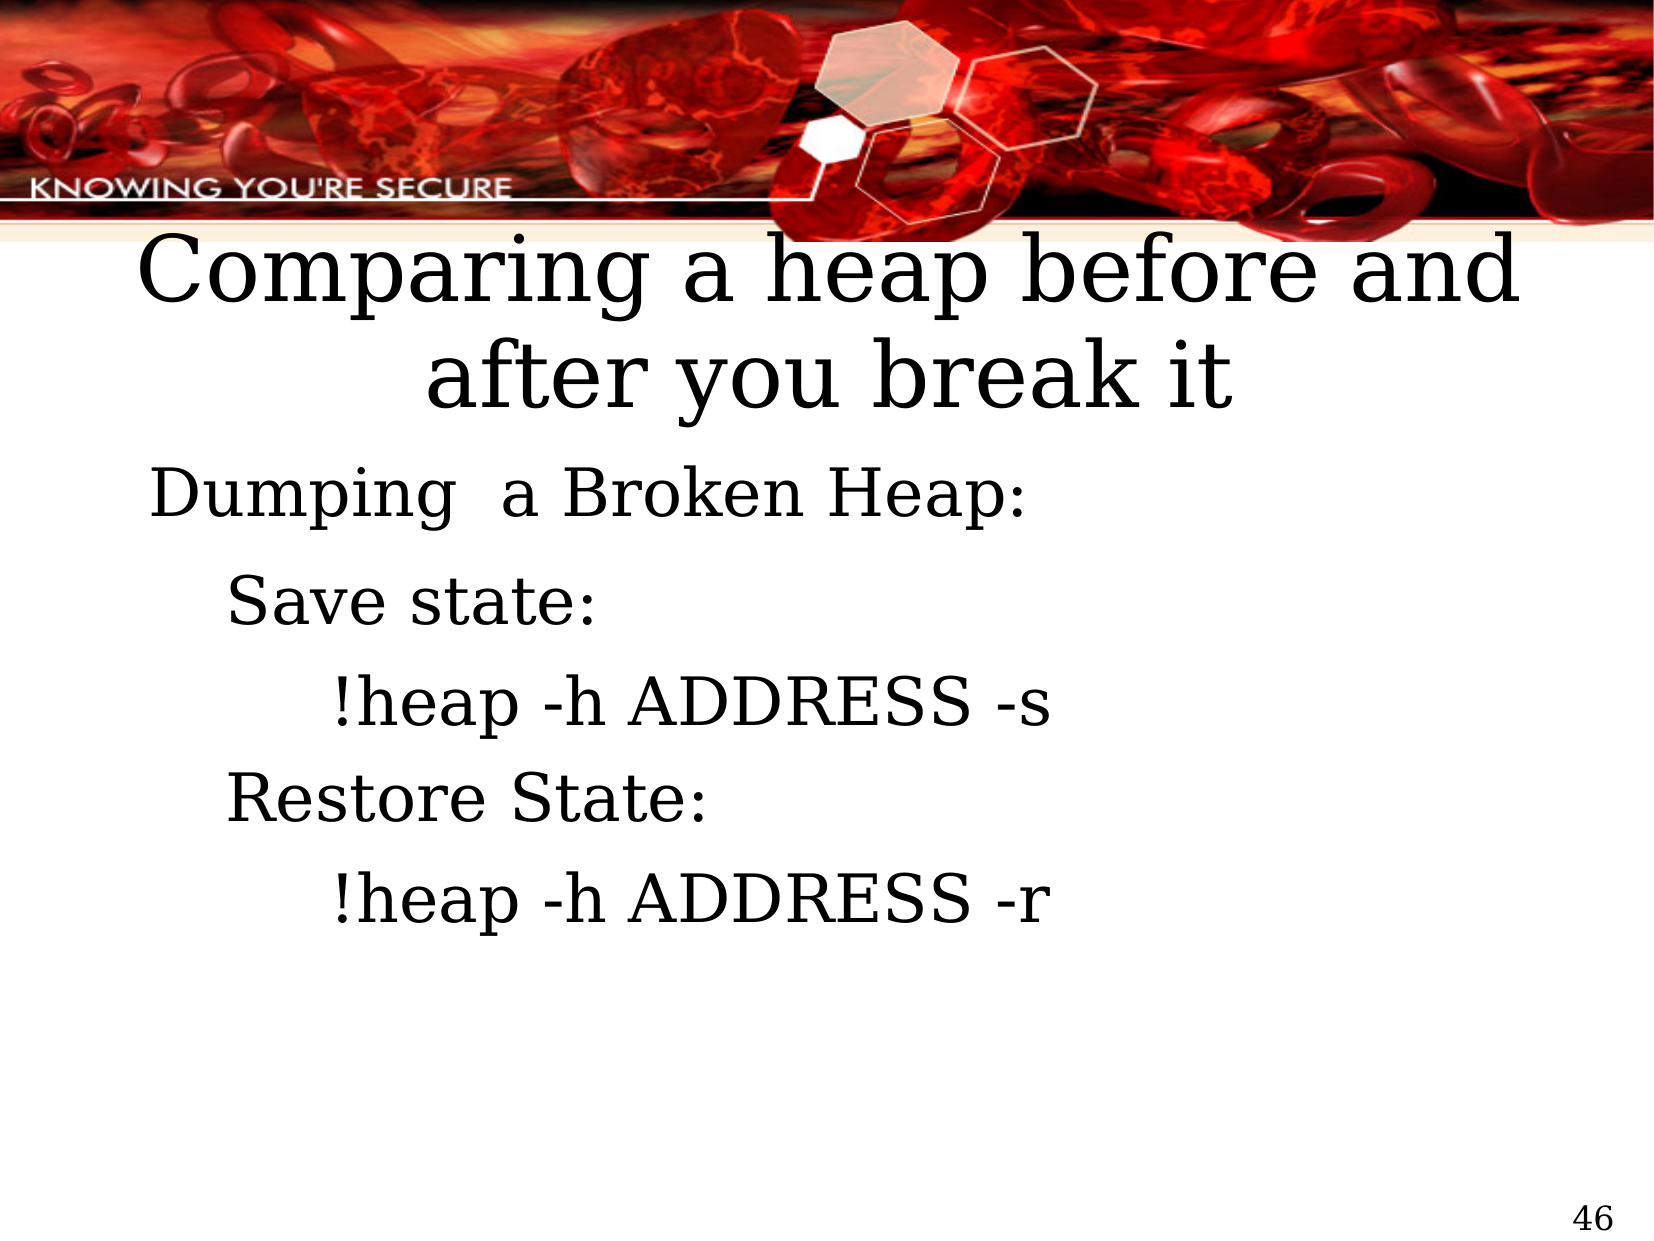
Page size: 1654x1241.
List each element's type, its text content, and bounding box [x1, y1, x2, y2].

title Comparing a heap before and after you break it [123, 215, 1536, 430]
list Dumping a Broken Heap: Save state: !heap -h ADDRESS -s Restore State: !heap -h ADDRESS -r [131, 454, 1544, 1189]
picture [0, 0, 1654, 242]
